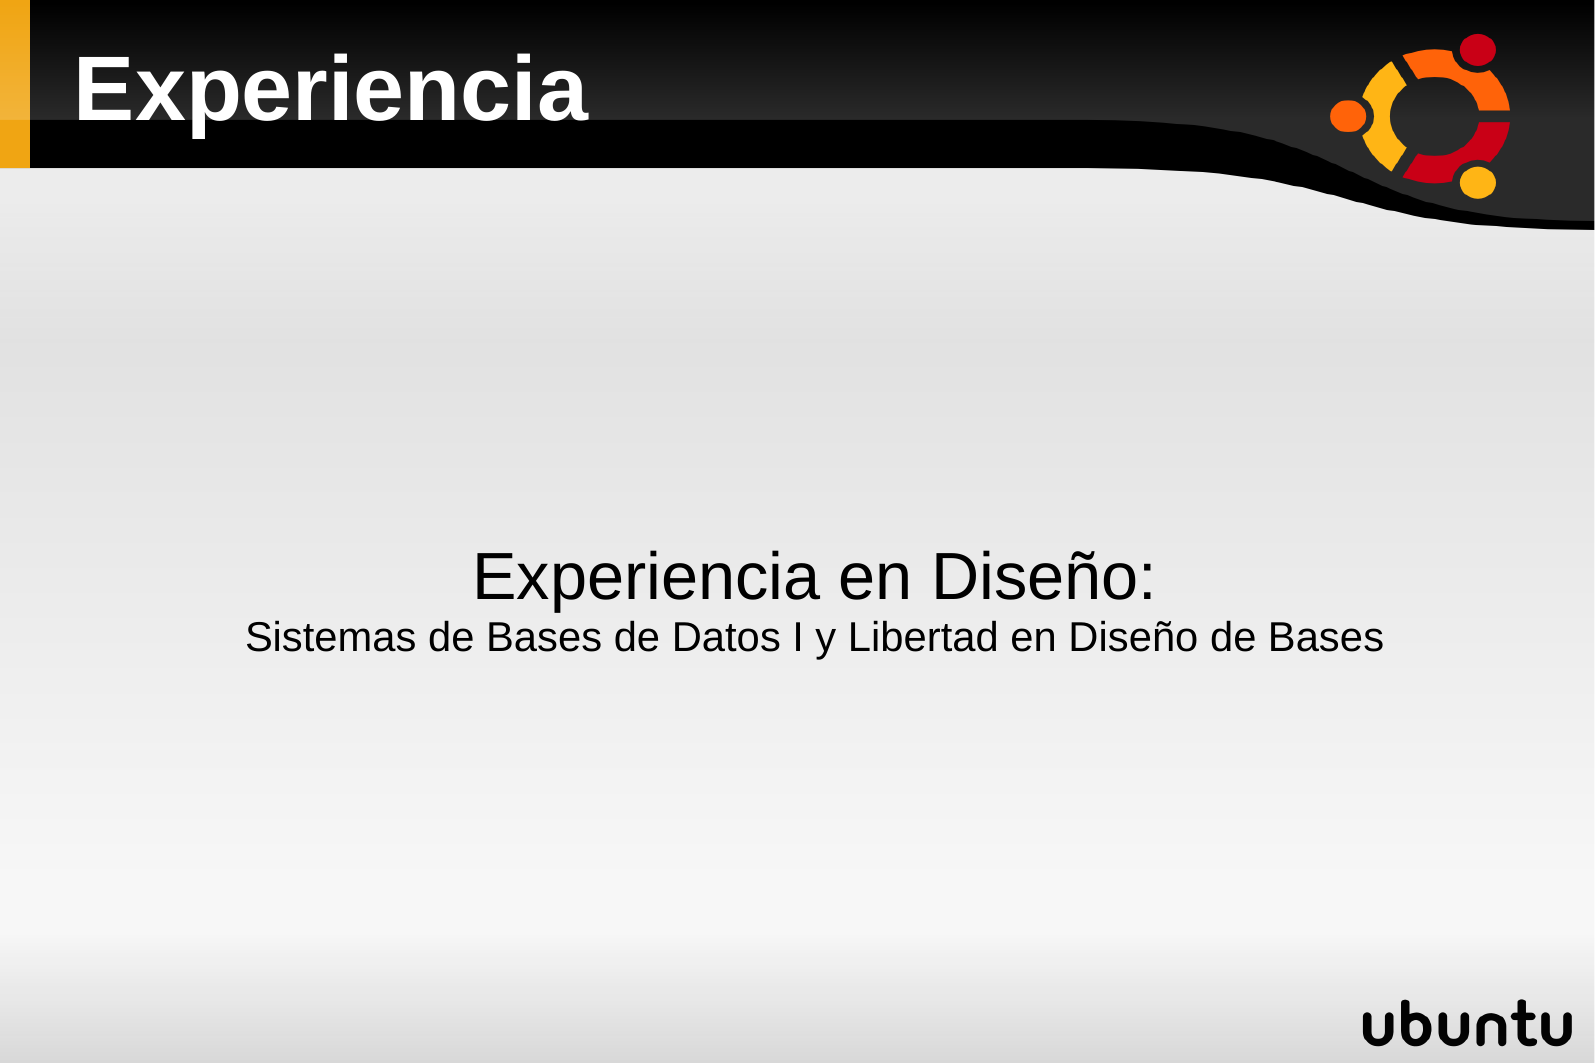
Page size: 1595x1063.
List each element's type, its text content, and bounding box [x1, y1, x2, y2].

picture [0, 0, 1595, 1063]
title Experiencia [74, 0, 1510, 178]
subtitle Experiencia en Diseño: Sistemas de Bases de Datos I y Libertad en Diseño de Bases [79, 256, 1515, 943]
